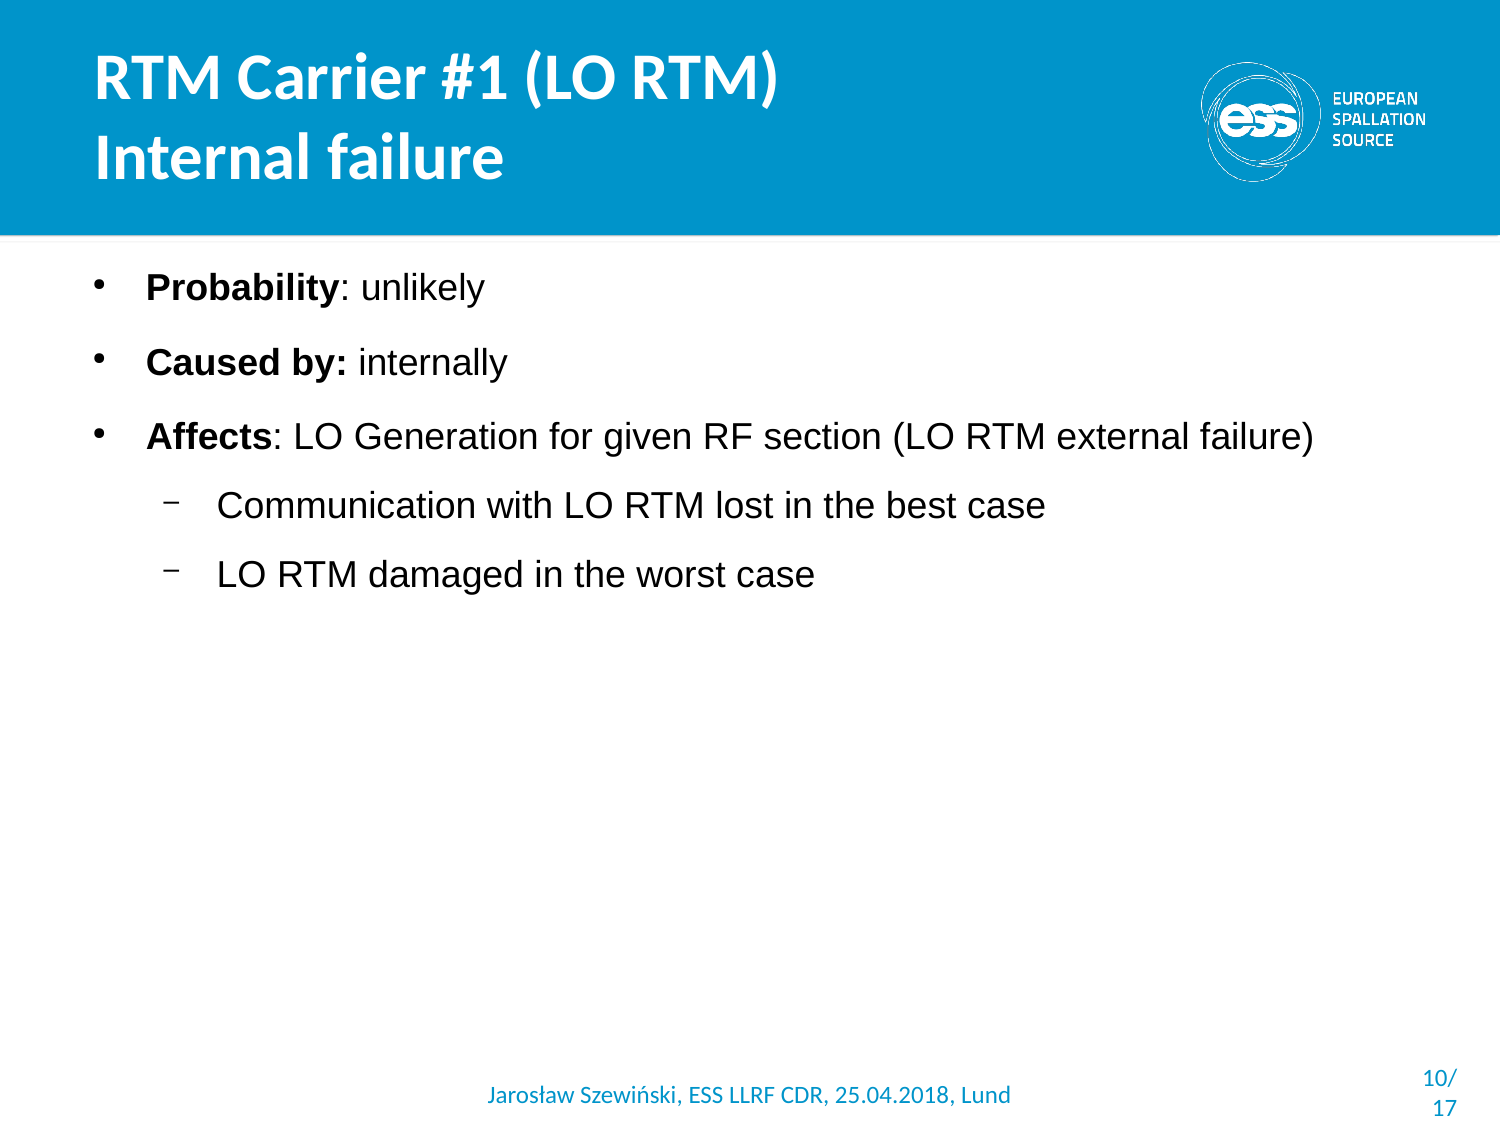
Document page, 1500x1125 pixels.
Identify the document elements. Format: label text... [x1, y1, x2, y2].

picture [1377, 93, 1385, 104]
picture [1388, 93, 1394, 104]
picture [1386, 134, 1392, 146]
picture [1408, 93, 1412, 104]
list Probability: unlikely Caused by: internally Affects: LO Generation for given RF section (LO RTM external failure) Communication with LO RTM lost in the best case LO RTM damaged in the worst case [75, 263, 1399, 1057]
text_box RTM Carrier #1 (LO RTM) Internal failure [94, 19, 1373, 207]
picture [1381, 119, 1389, 124]
text_box Jarosław Szewiński, ESS LLRF CDR, 25.04.2018, Lund [11, 1073, 1489, 1114]
